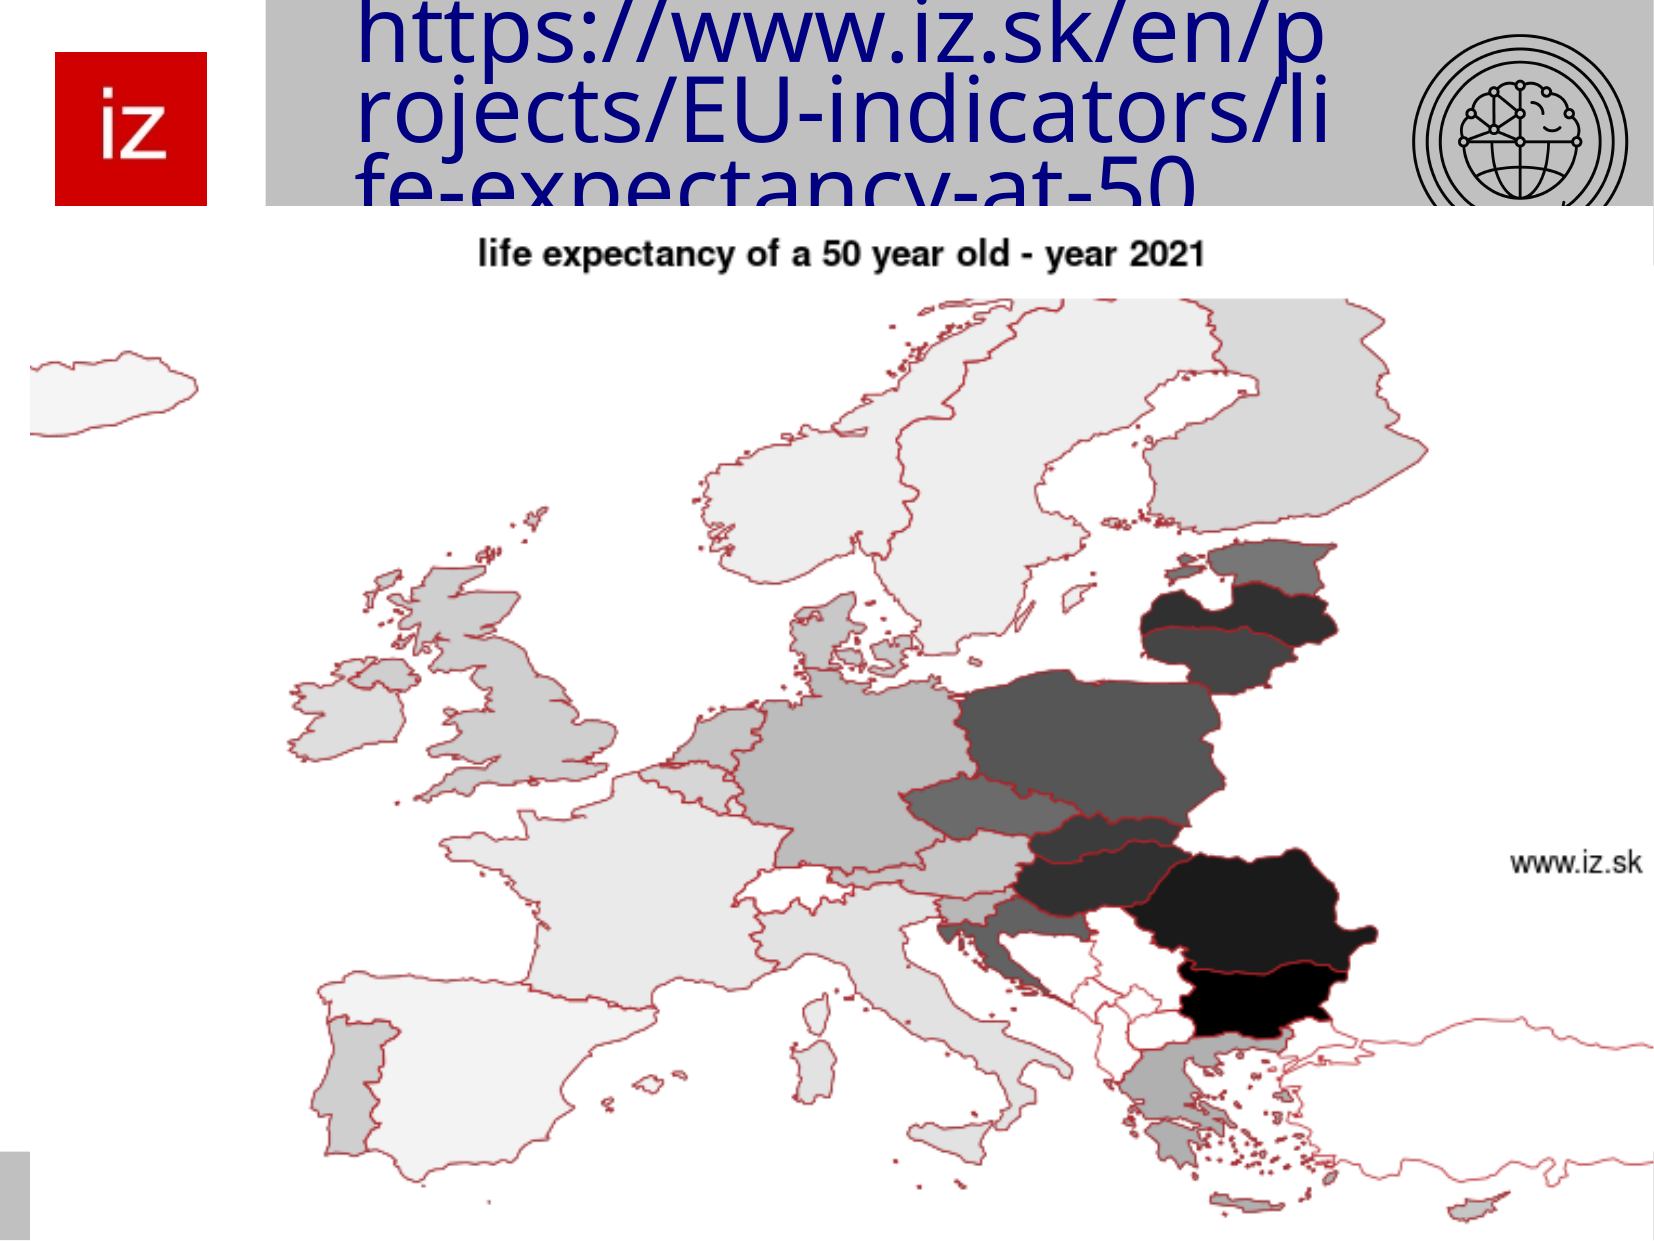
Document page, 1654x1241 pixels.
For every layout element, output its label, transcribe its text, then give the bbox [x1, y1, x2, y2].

picture [30, 0, 1654, 1241]
title https://www.iz.sk/en/projects/EU-indicators/life-expectancy-at-50 http://iz.sk/Szh9 [354, 22, 1359, 206]
